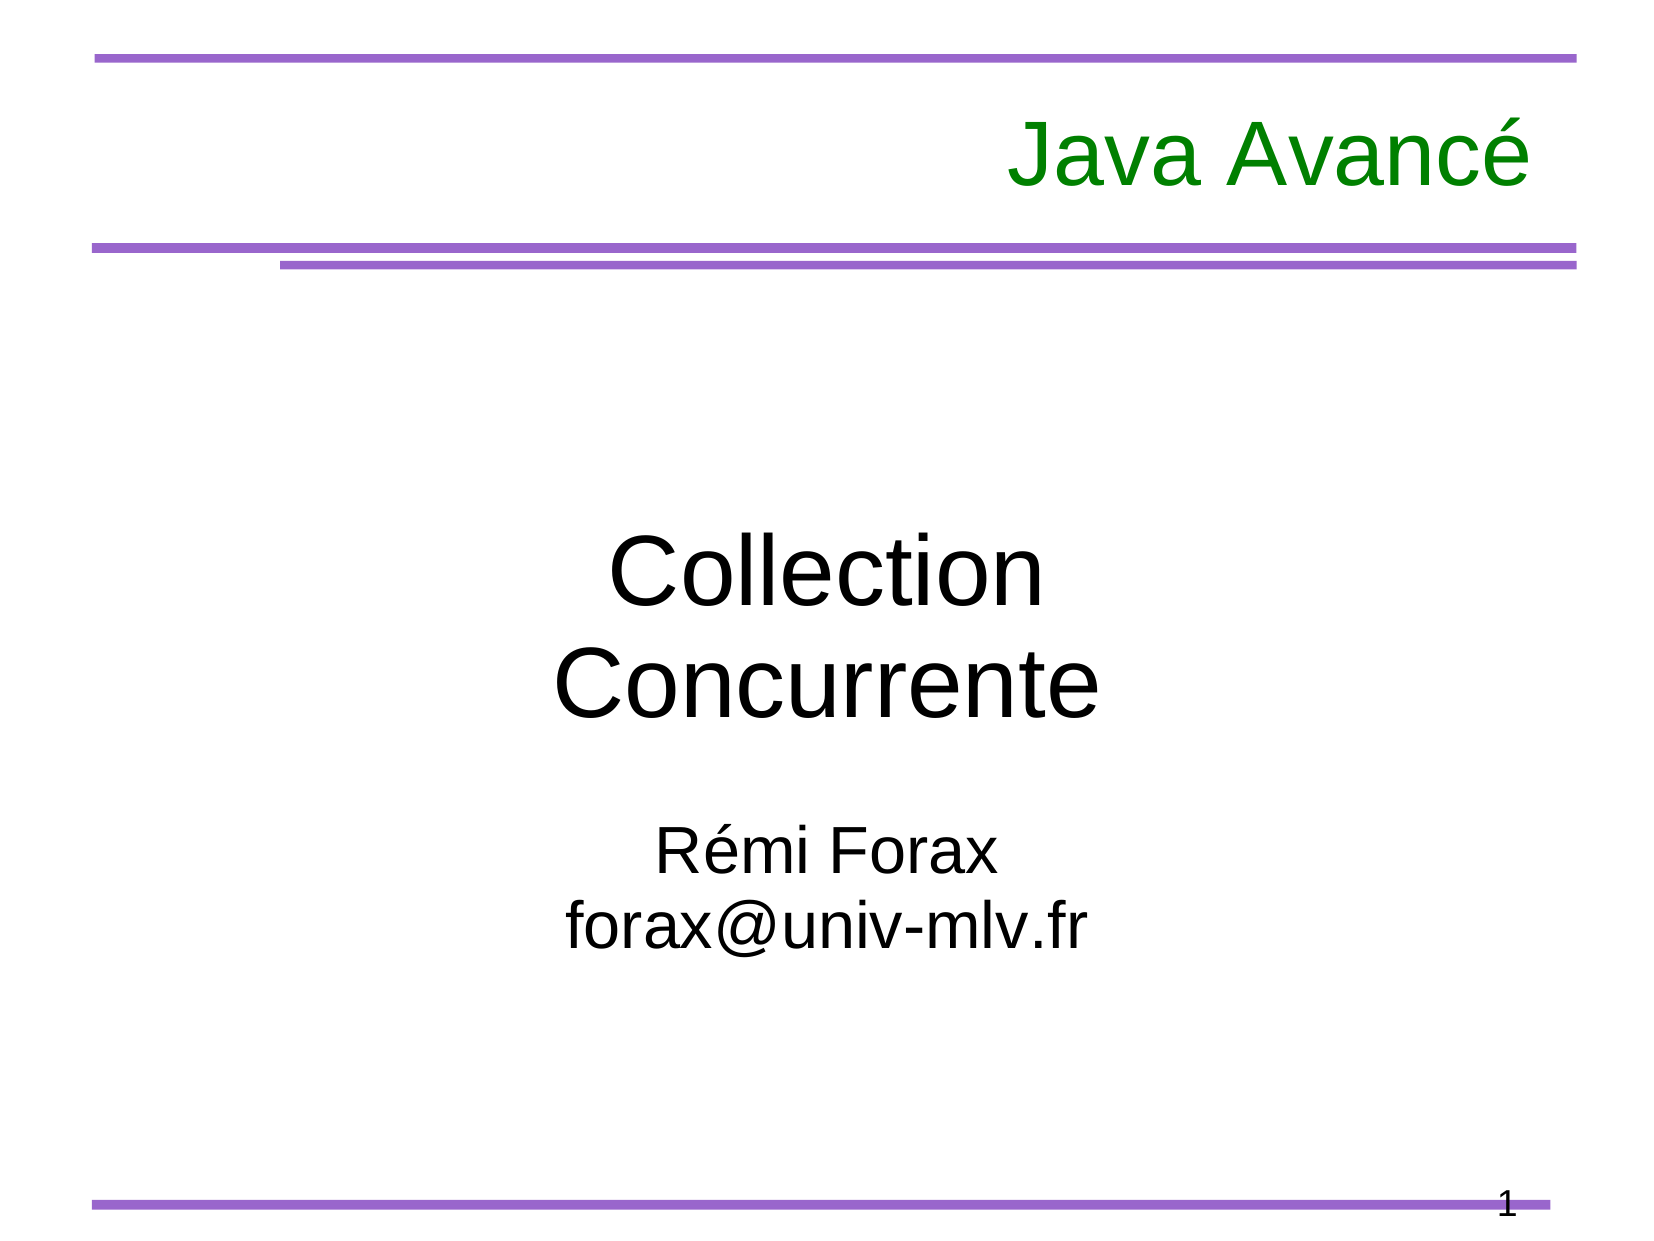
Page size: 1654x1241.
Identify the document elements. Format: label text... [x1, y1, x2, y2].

title Java Avancé [121, 49, 1534, 257]
subtitle Collection Concurrente Rémi Forax forax@univ-mlv.fr [92, 315, 1563, 1163]
